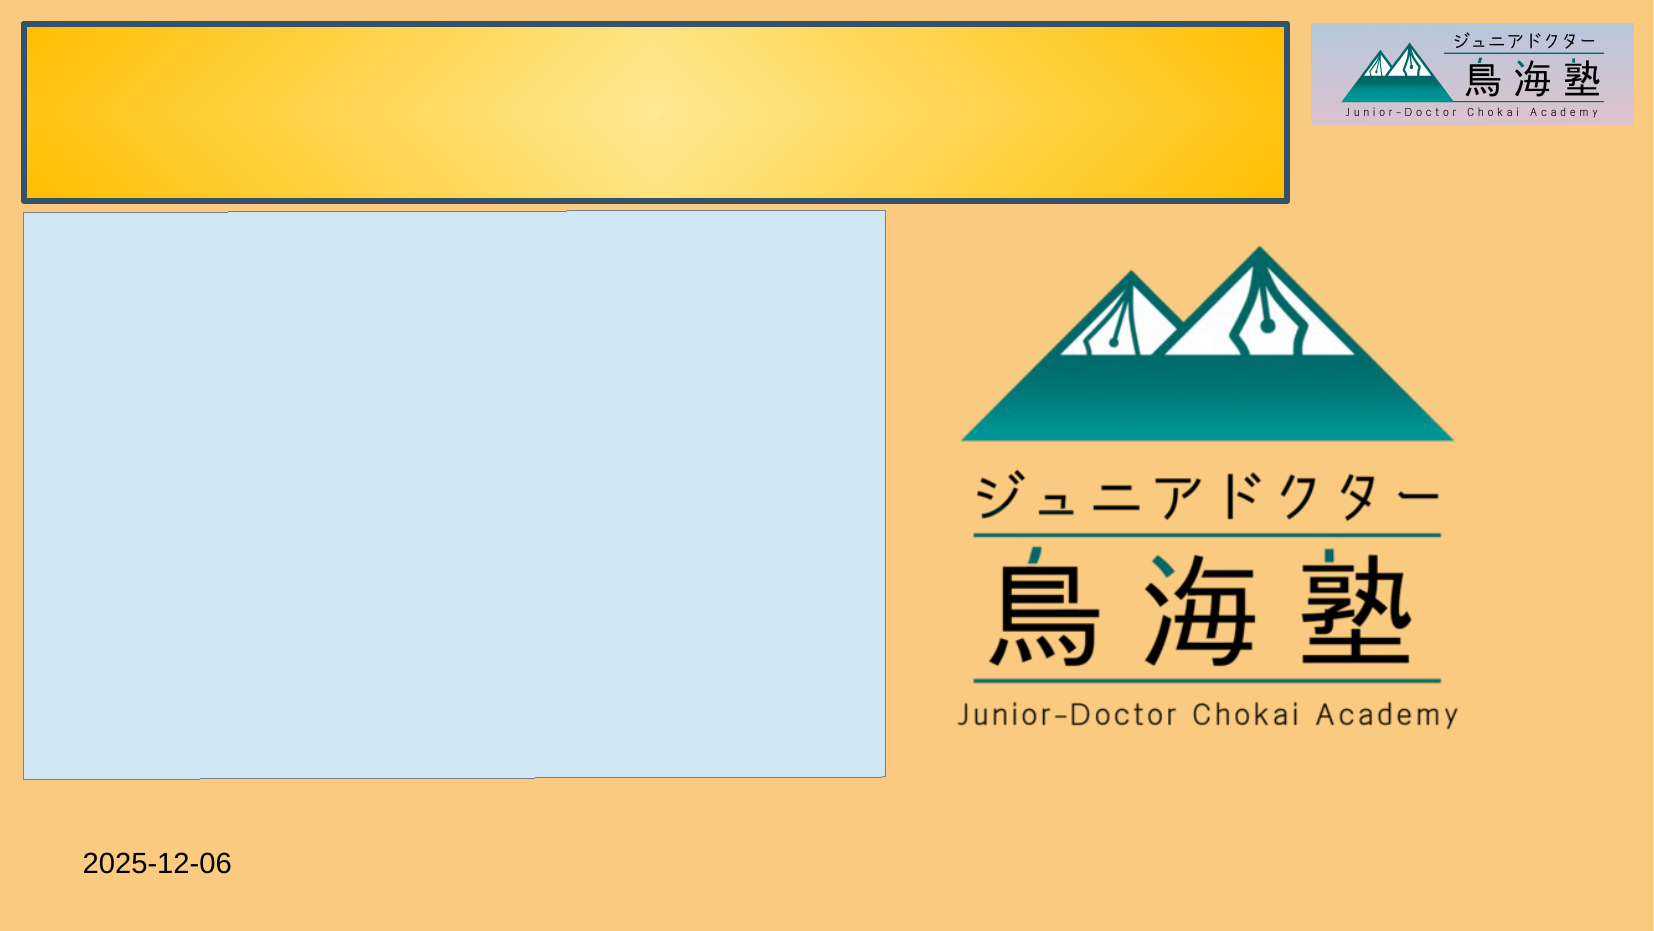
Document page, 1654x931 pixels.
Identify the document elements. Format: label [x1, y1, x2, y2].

picture [935, 217, 1481, 758]
picture [1311, 23, 1634, 125]
text_box [23, 210, 886, 780]
